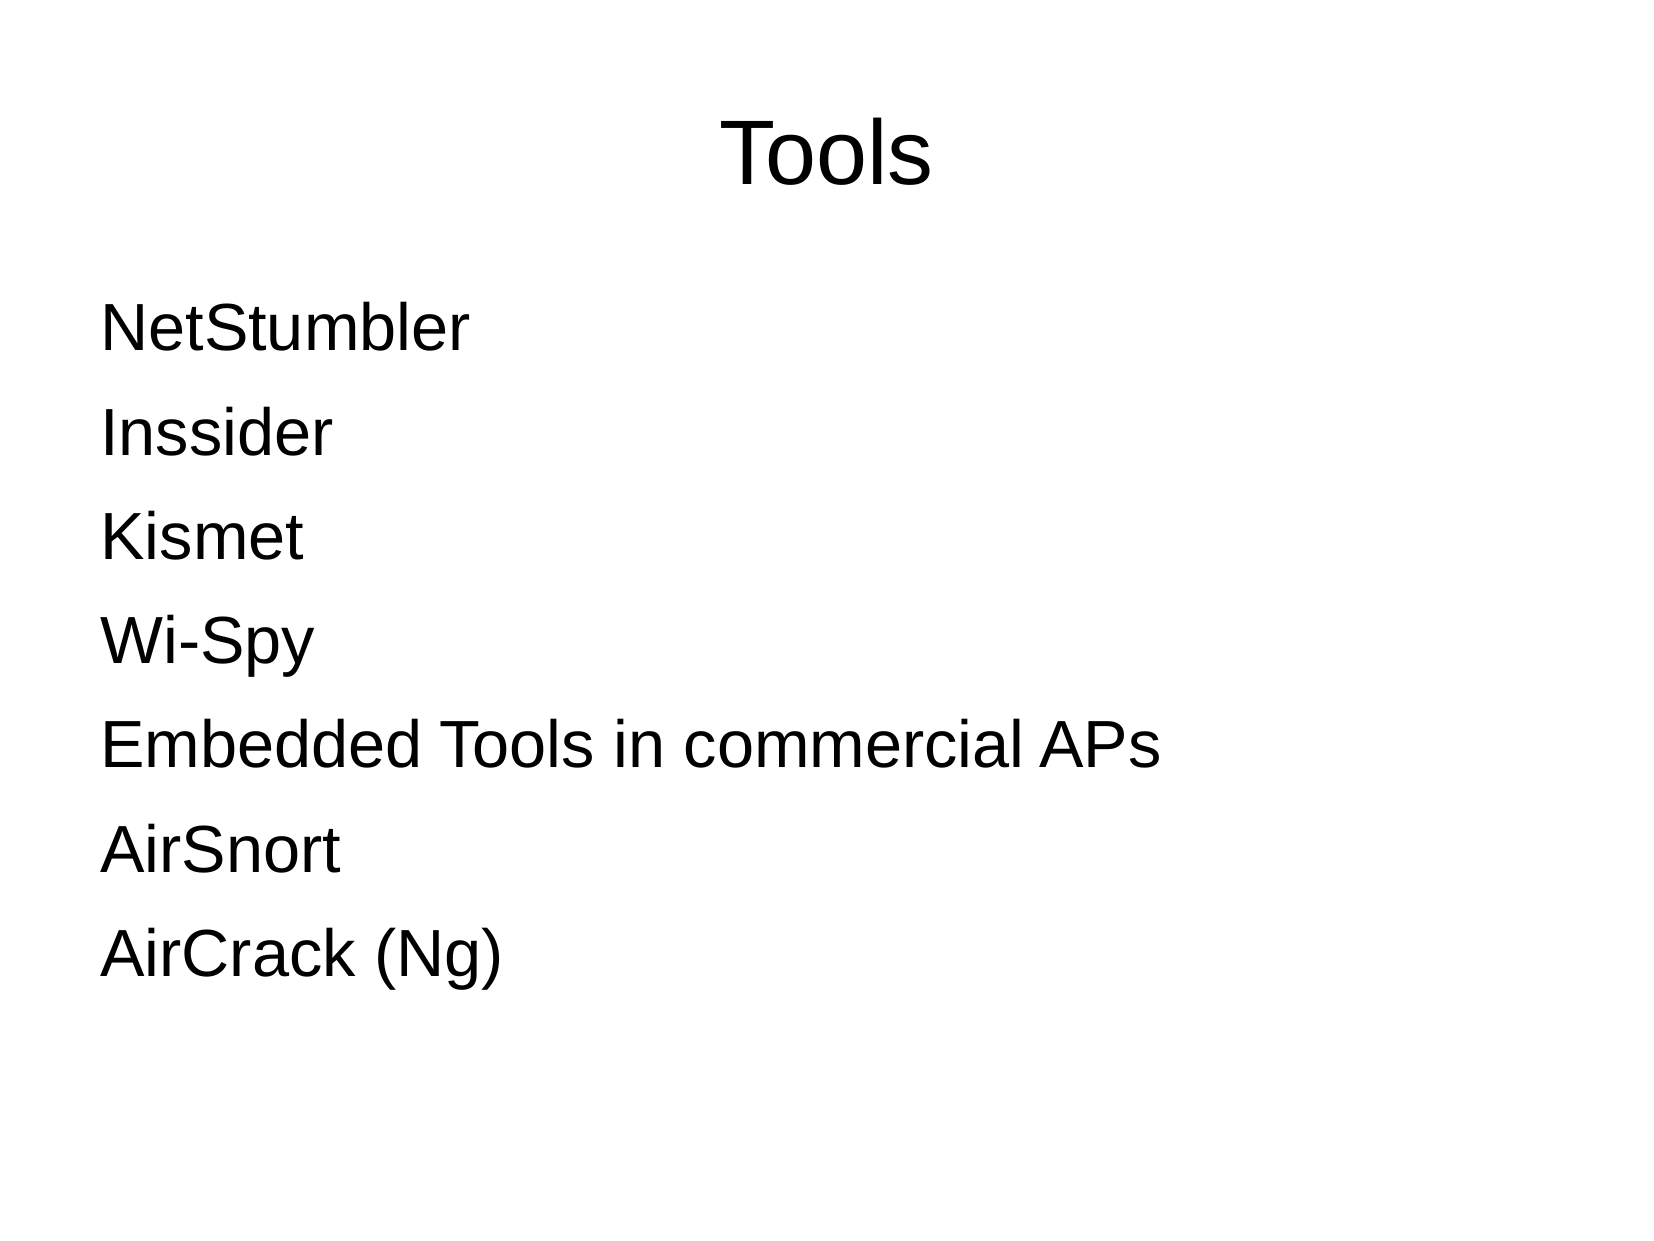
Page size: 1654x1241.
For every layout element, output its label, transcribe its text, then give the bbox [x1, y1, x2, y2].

title Tools [82, 49, 1571, 257]
list NetStumbler Inssider Kismet Wi-Spy Embedded Tools in commercial APs AirSnort AirCrack (Ng) [82, 290, 1571, 1109]
